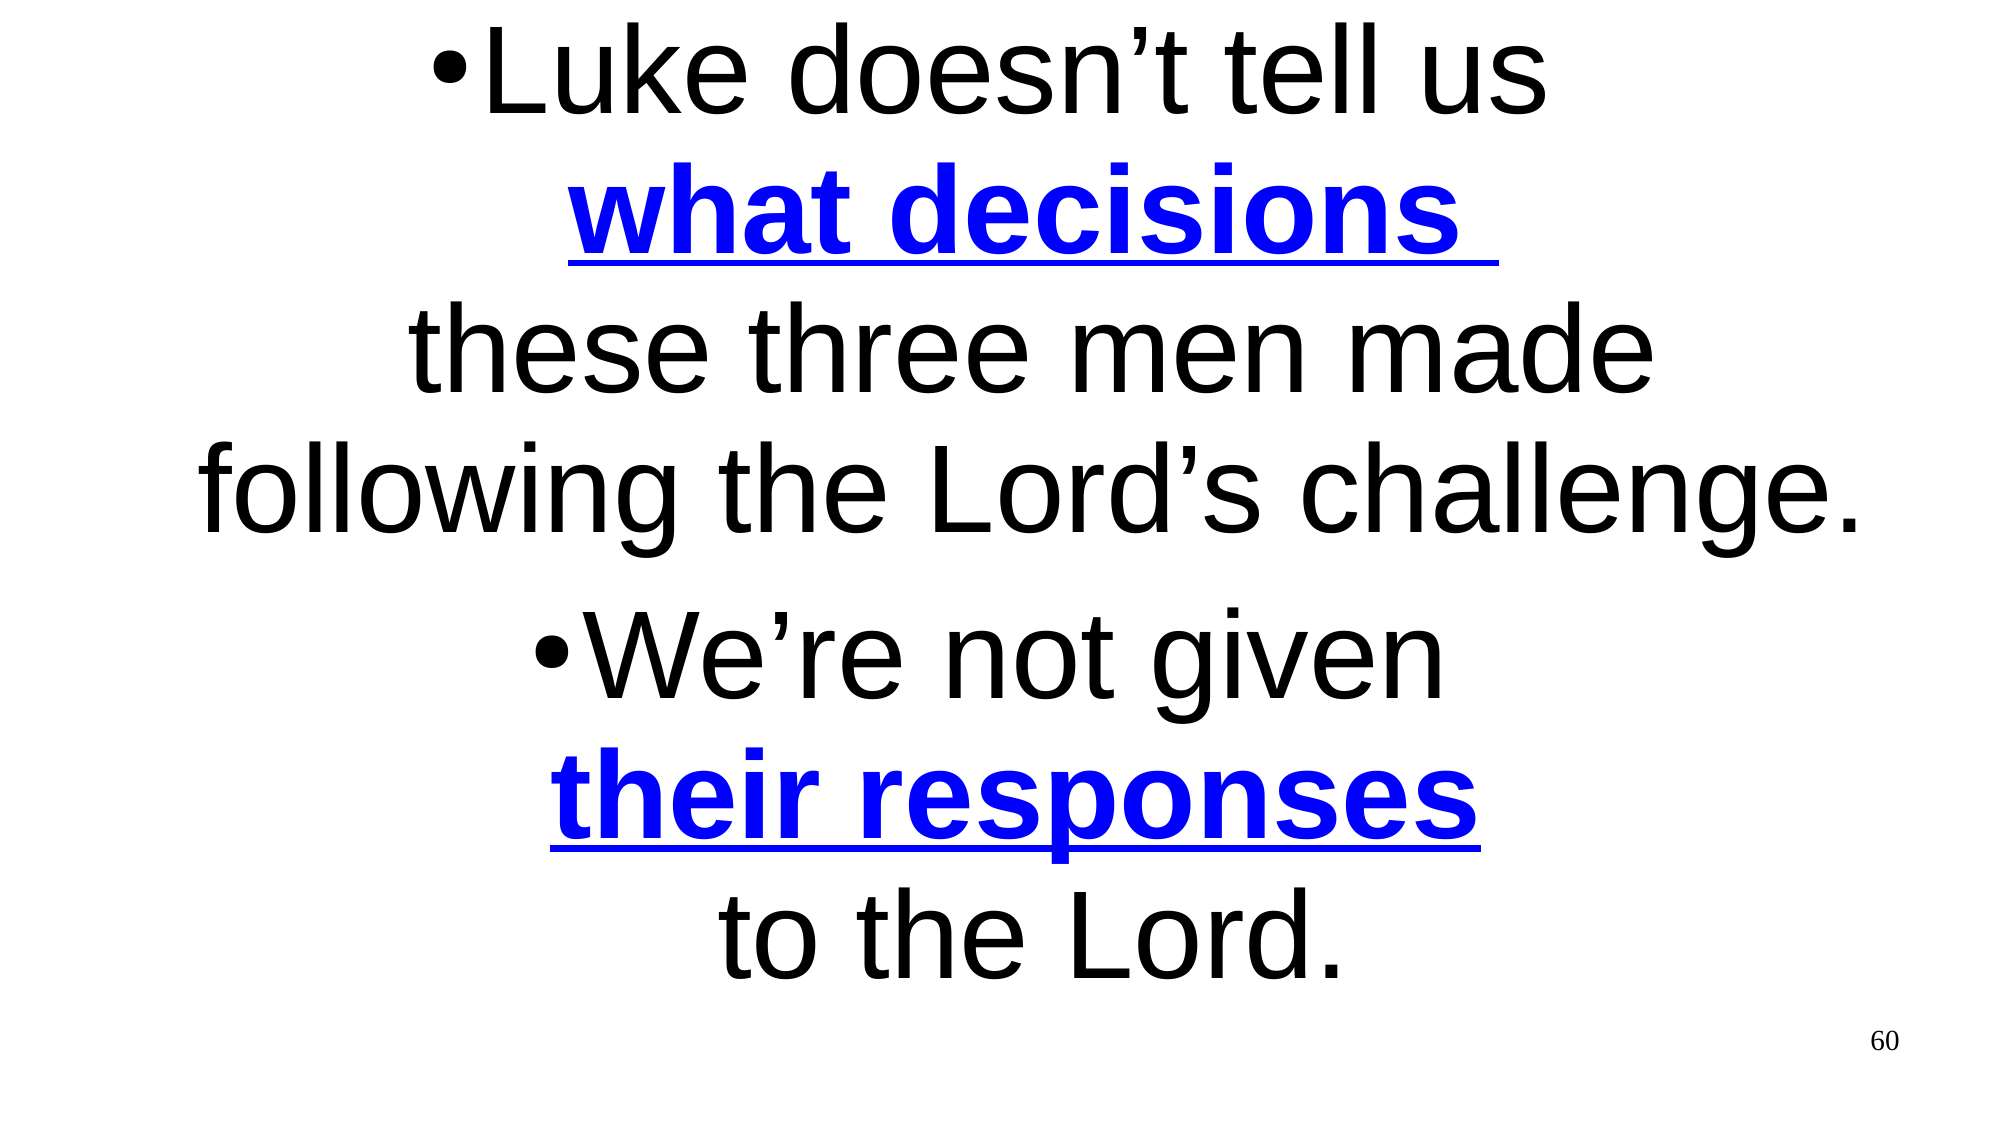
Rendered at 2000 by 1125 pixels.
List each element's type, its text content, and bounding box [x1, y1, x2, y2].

list Luke doesn’t tell us what decisions these three men made following the Lord’s challenge. We’re not given their responses to the Lord. [0, 0, 1996, 1123]
